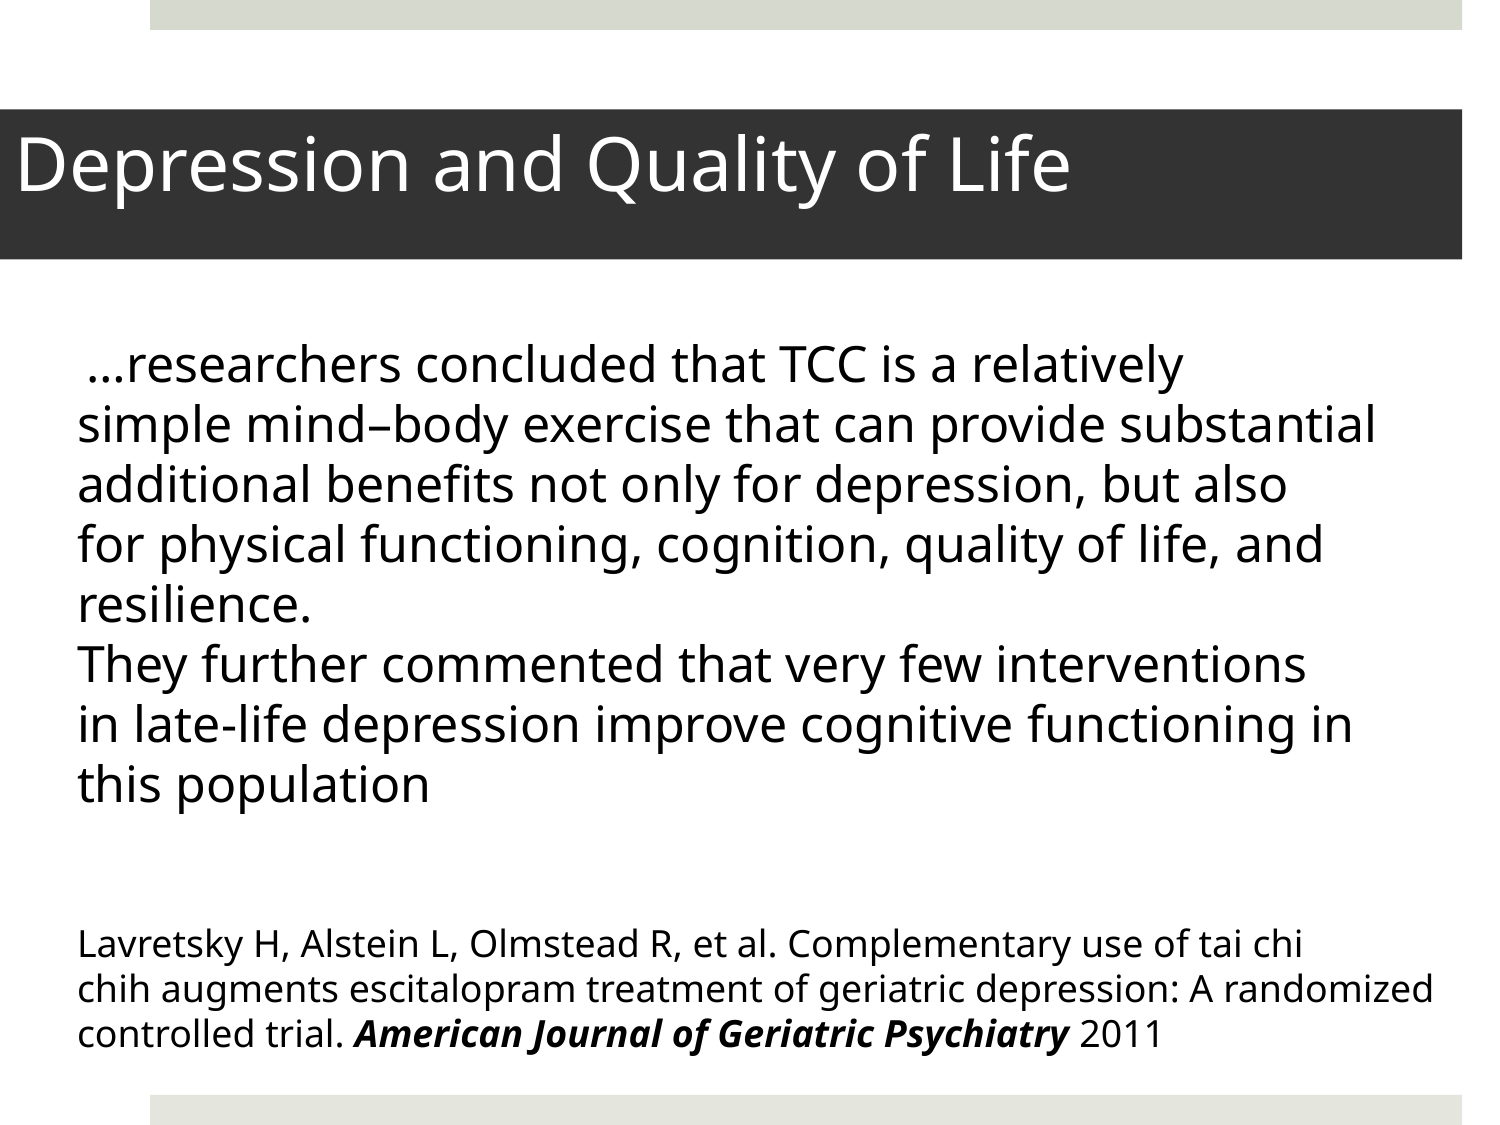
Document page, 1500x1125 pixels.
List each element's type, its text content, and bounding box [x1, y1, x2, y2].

title Depression and Quality of Life [0, 109, 1463, 260]
text_box Lavretsky H, Alstein L, Olmstead R, et al. Complementary use of tai chi chih augments escitalopram treatment of geriatric depression: A randomized controlled trial. American Journal of Geriatric Psychiatry 2011 [62, 912, 1463, 1063]
text_box …researchers concluded that TCC is a relatively simple mind–body exercise that can provide substantial additional benefits not only for depression, but also for physical functioning, cognition, quality of life, and resilience. They further commented that very few interventions in late-life depression improve cognitive functioning in this population [62, 324, 1463, 820]
